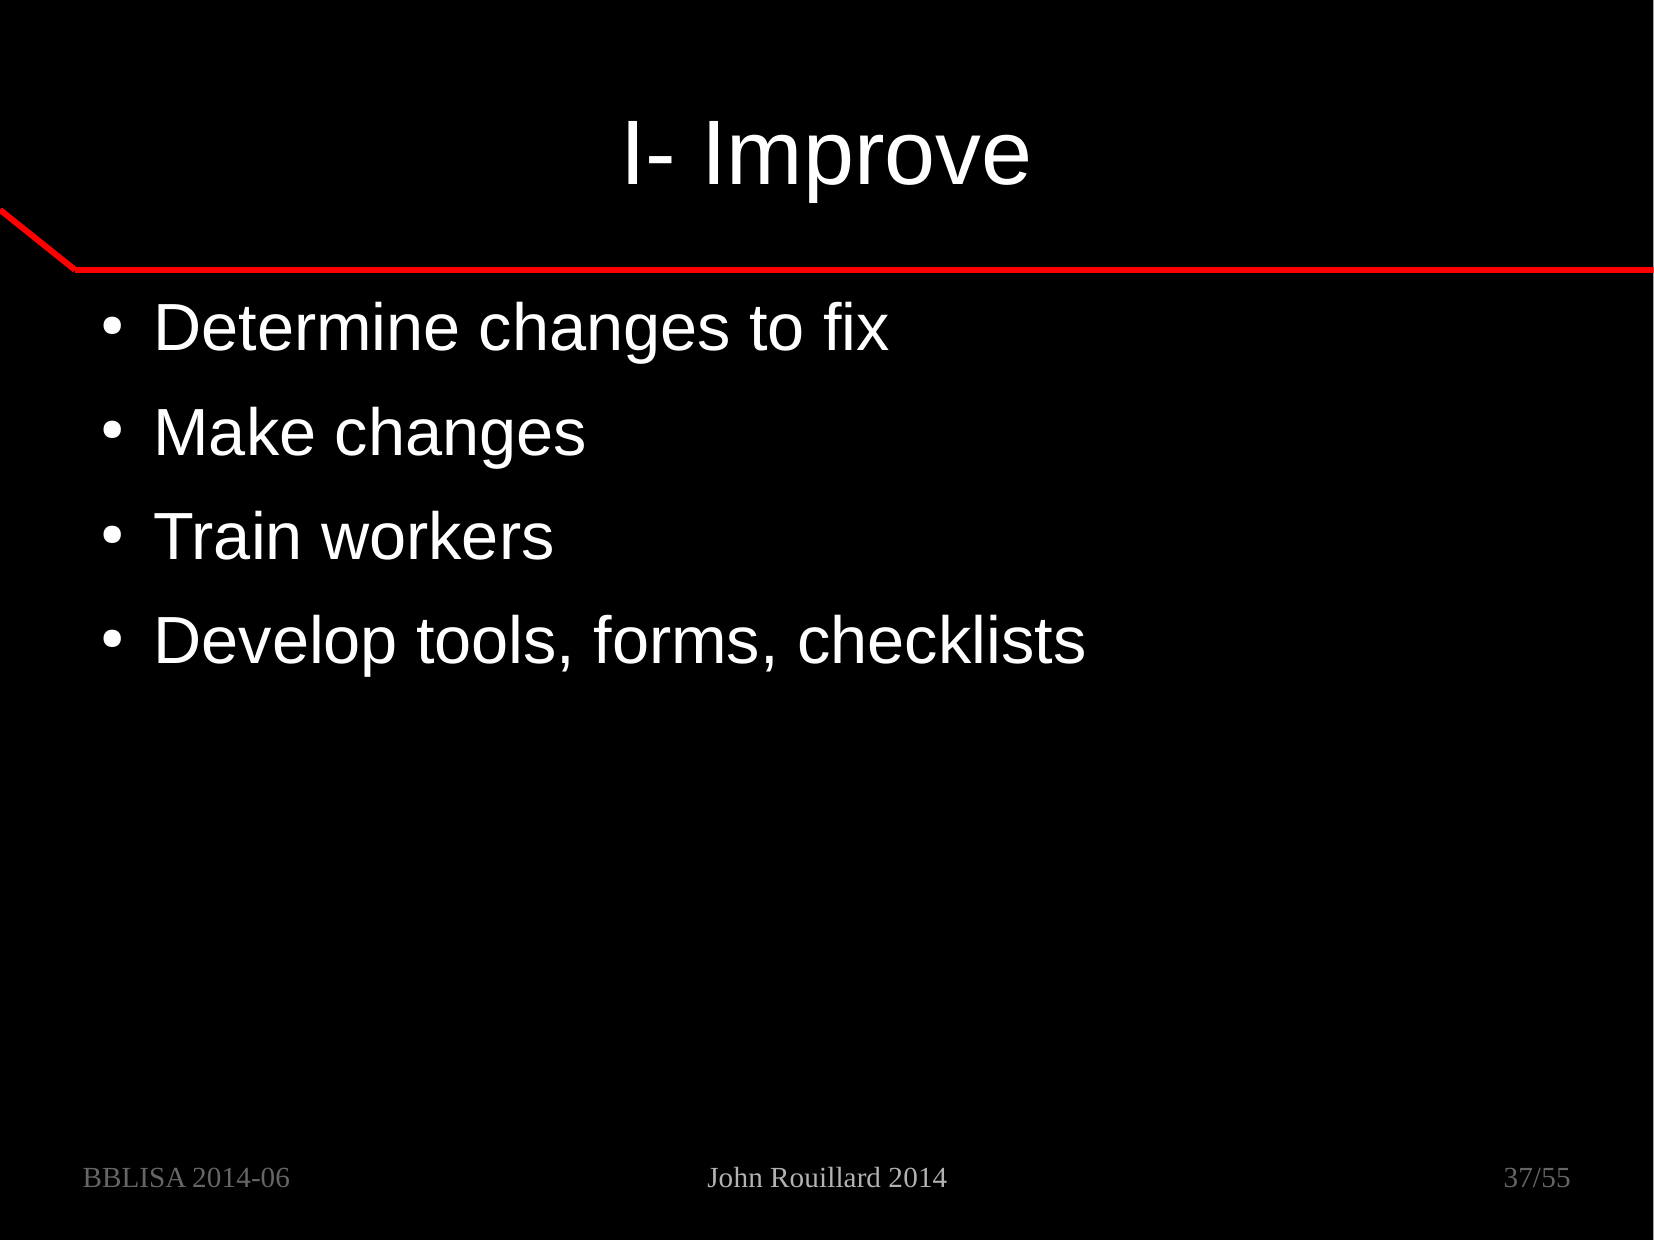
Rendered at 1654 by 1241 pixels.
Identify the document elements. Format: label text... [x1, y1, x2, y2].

title I- Improve [82, 49, 1571, 257]
list Determine changes to fix Make changes Train workers Develop tools, forms, checklists [82, 290, 1571, 1110]
